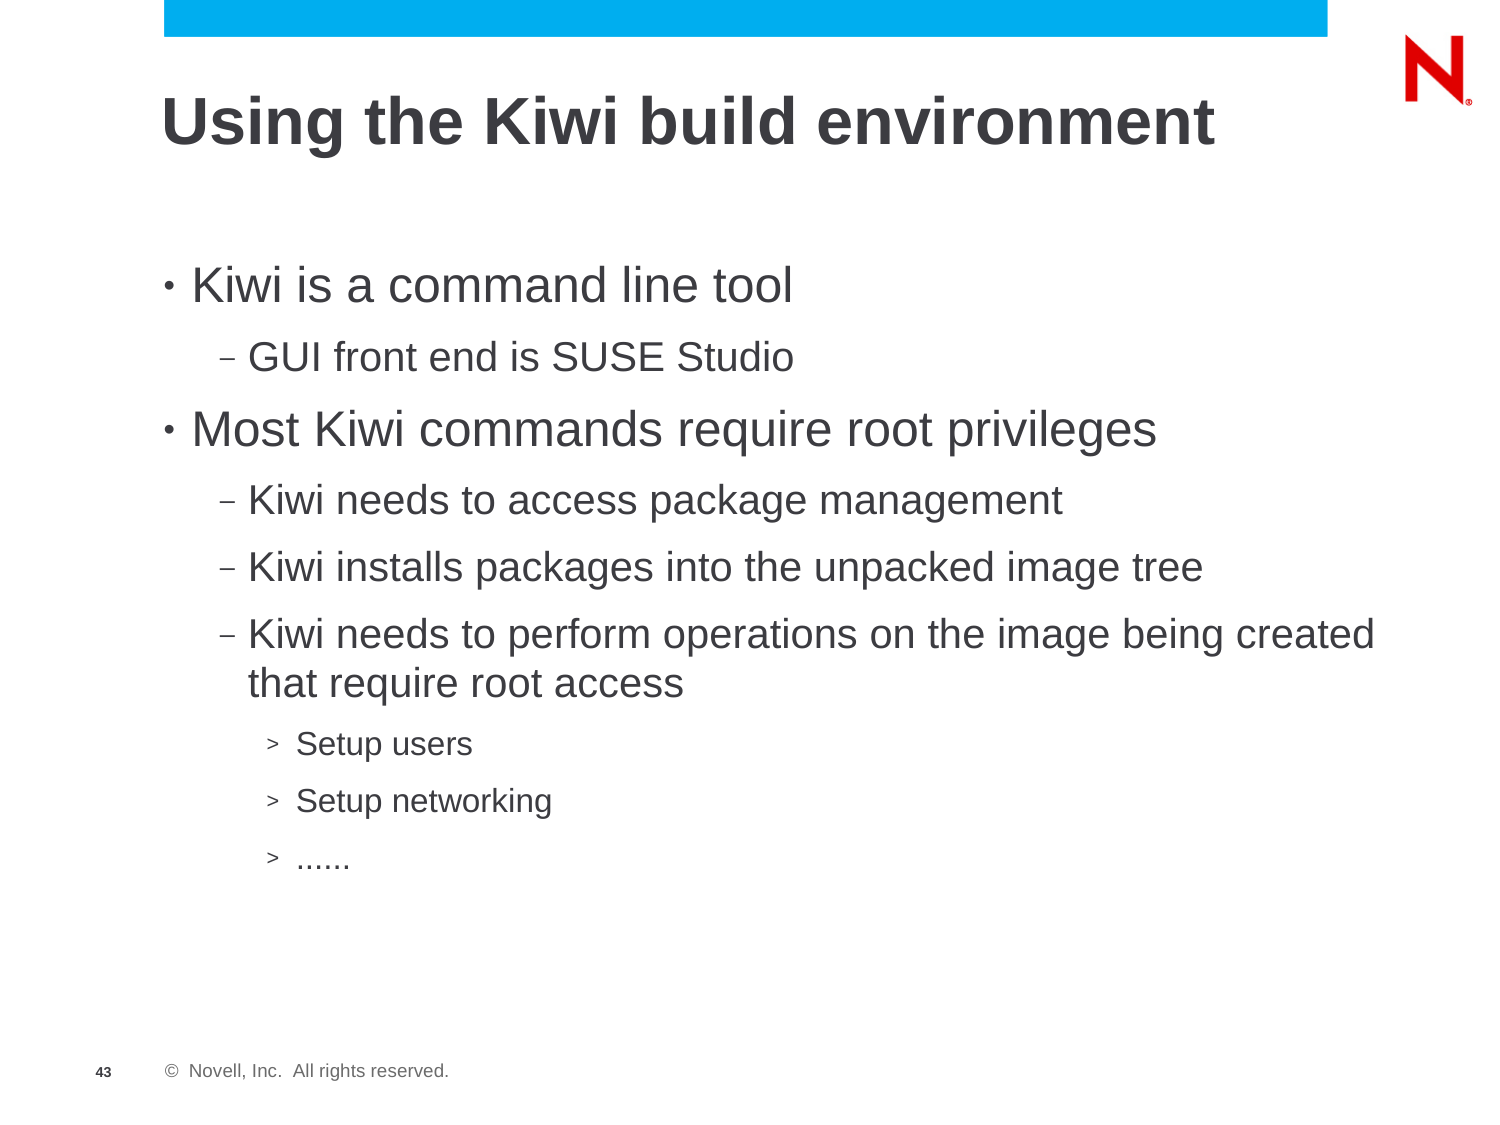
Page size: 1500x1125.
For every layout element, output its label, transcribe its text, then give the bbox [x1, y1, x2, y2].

title Using the Kiwi build environment [161, 41, 1383, 205]
picture [1403, 32, 1473, 107]
list Kiwi is a command line tool GUI front end is SUSE Studio Most Kiwi commands require root privileges Kiwi needs to access package management Kiwi installs packages into the unpacked image tree Kiwi needs to perform operations on the image being created that require root access Setup users Setup networking ...... [163, 254, 1404, 986]
